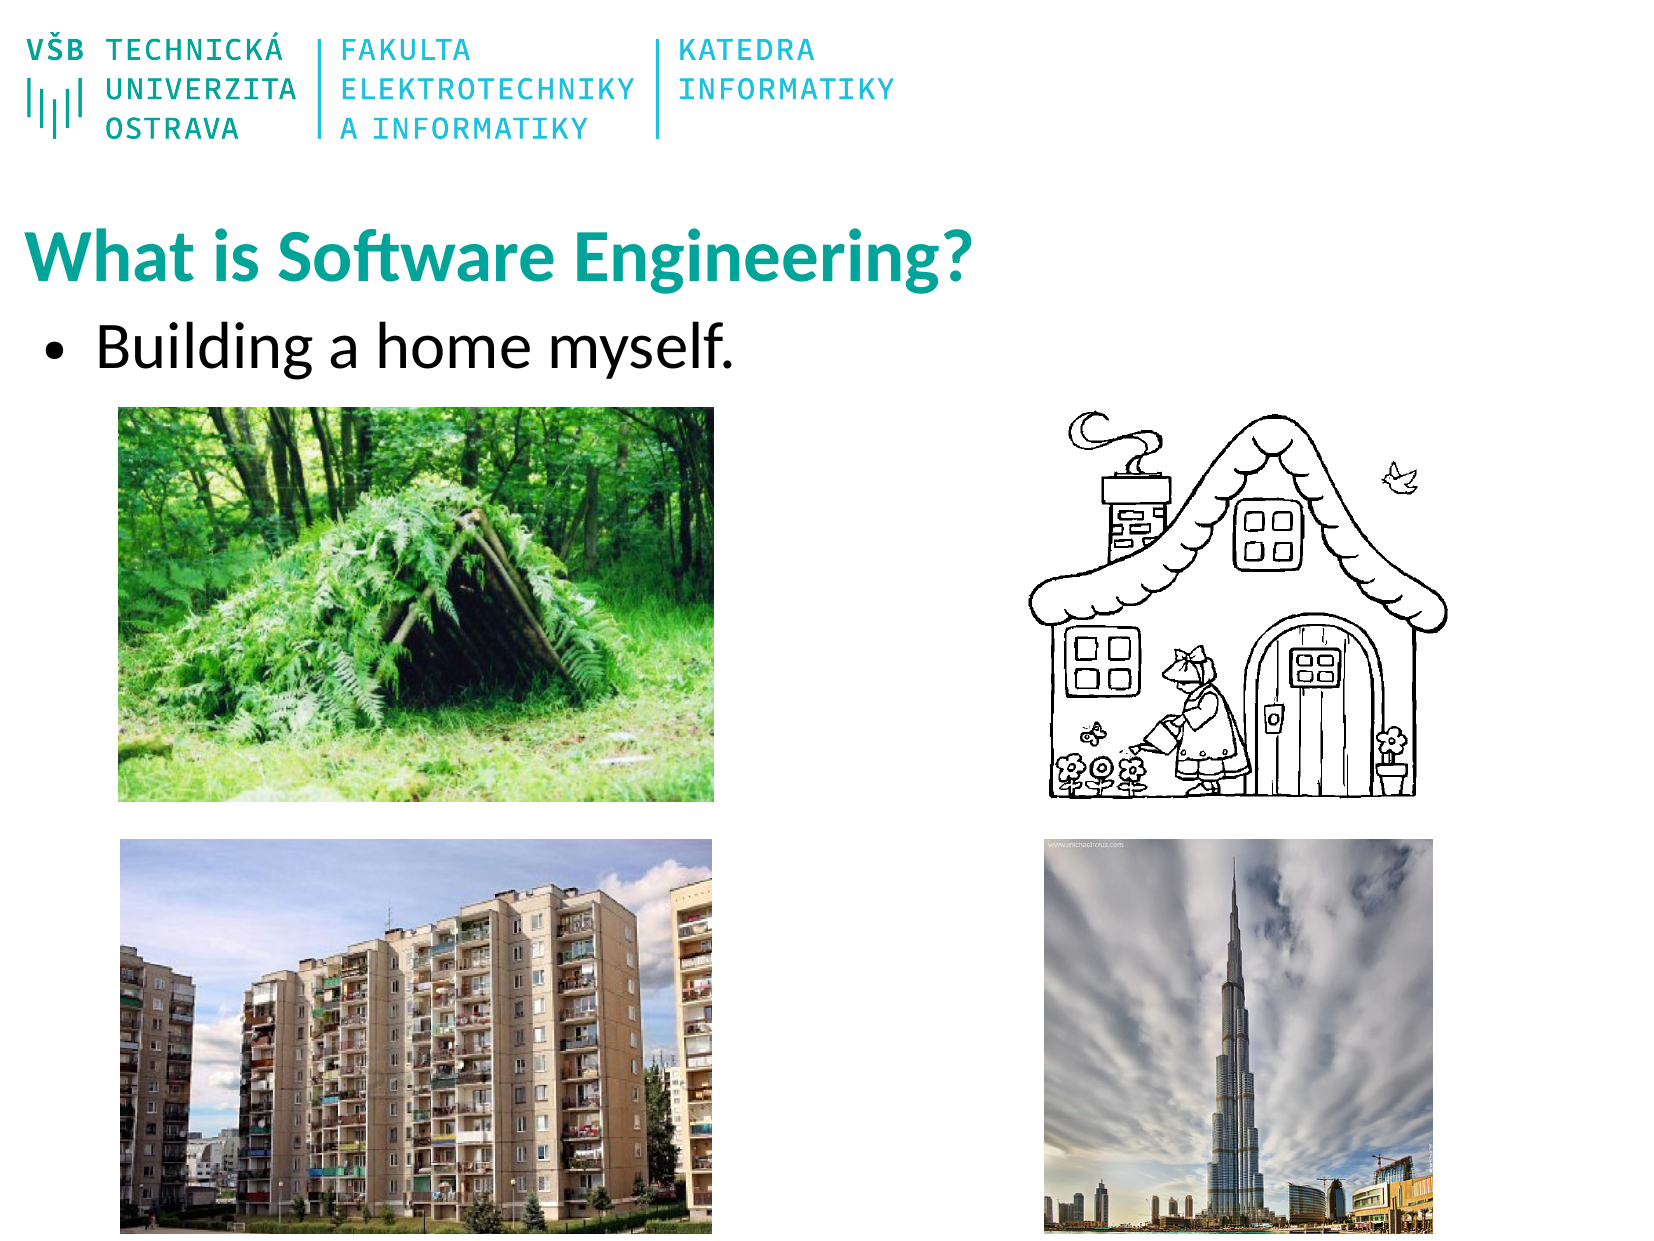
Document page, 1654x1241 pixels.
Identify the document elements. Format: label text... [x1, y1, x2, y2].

picture [120, 1146, 712, 1234]
list Building a home myself. [24, 318, 1629, 1146]
picture [26, 31, 894, 139]
title What is Software Engineering? [24, 169, 1629, 301]
picture [1044, 1146, 1433, 1234]
